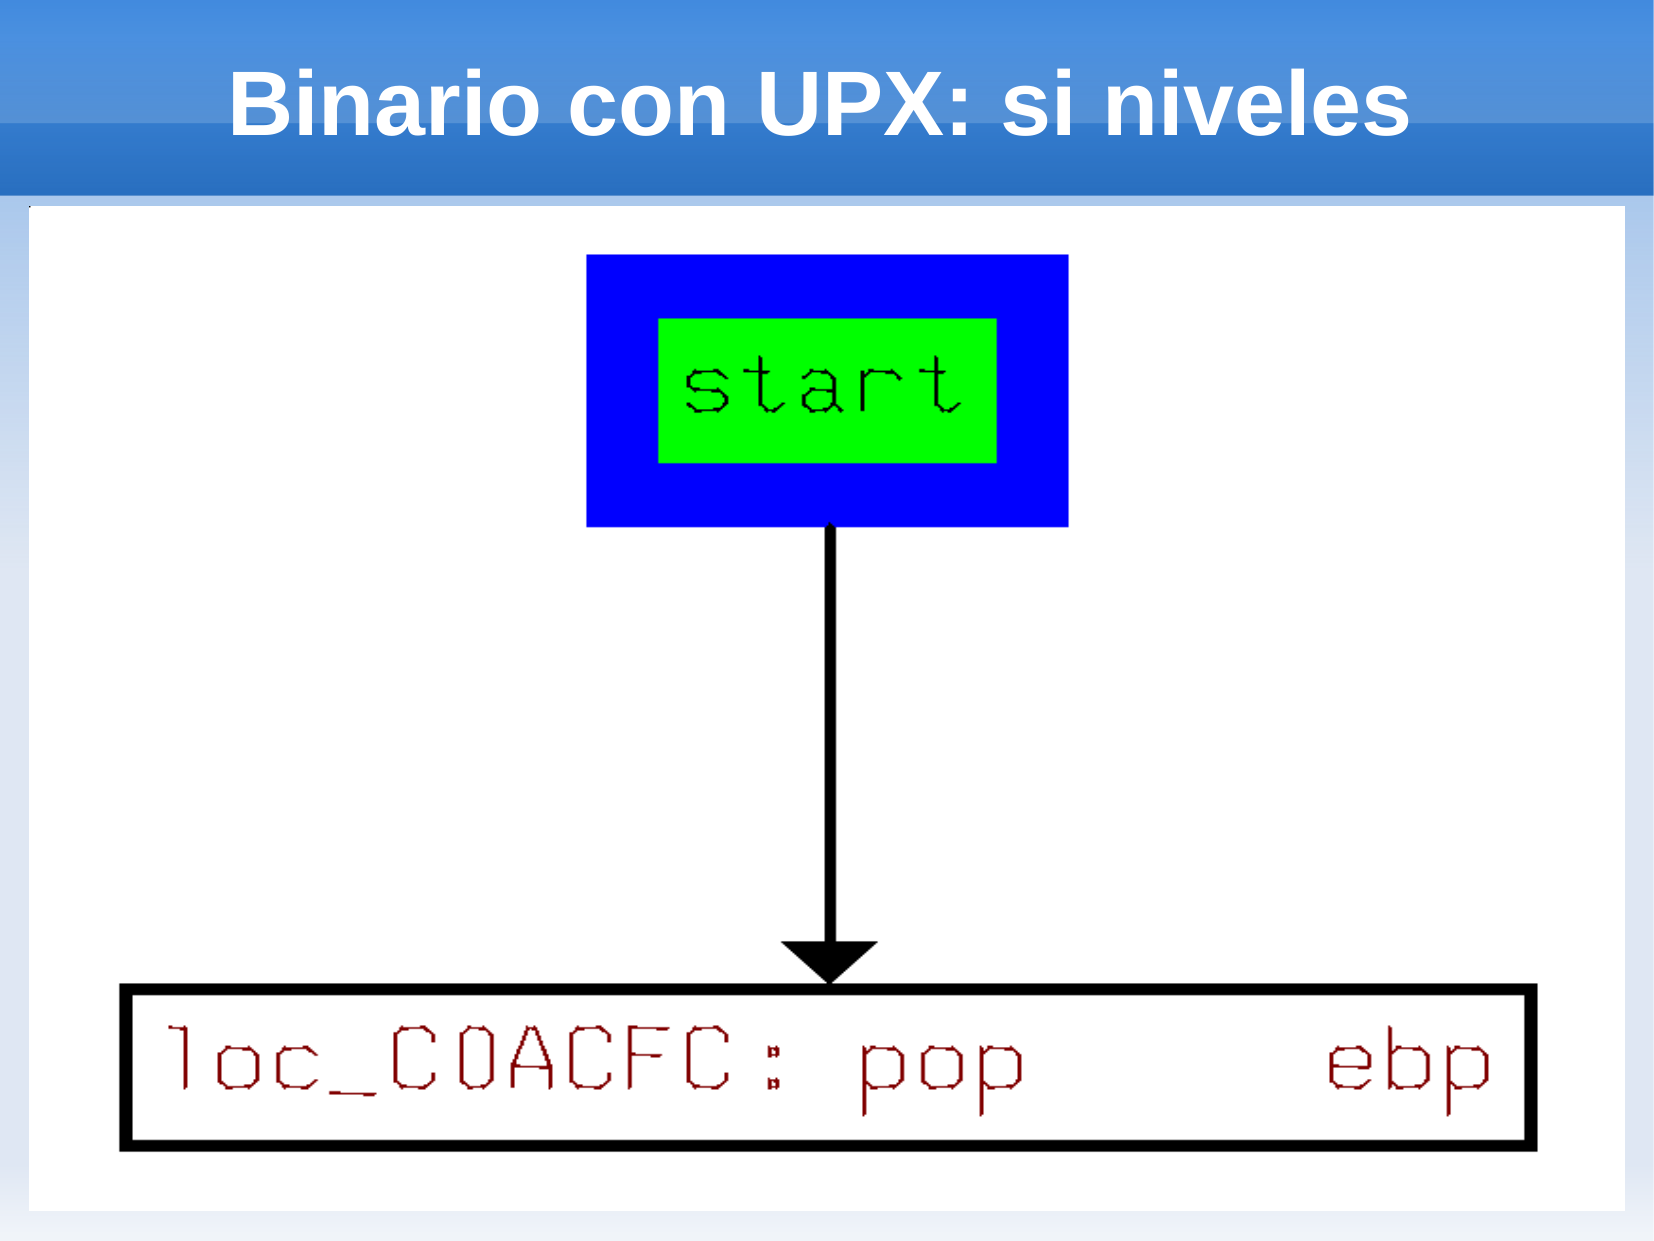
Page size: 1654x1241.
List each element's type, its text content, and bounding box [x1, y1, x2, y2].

title Binario con UPX: si niveles [76, 7, 1565, 200]
picture [0, 0, 1654, 1241]
